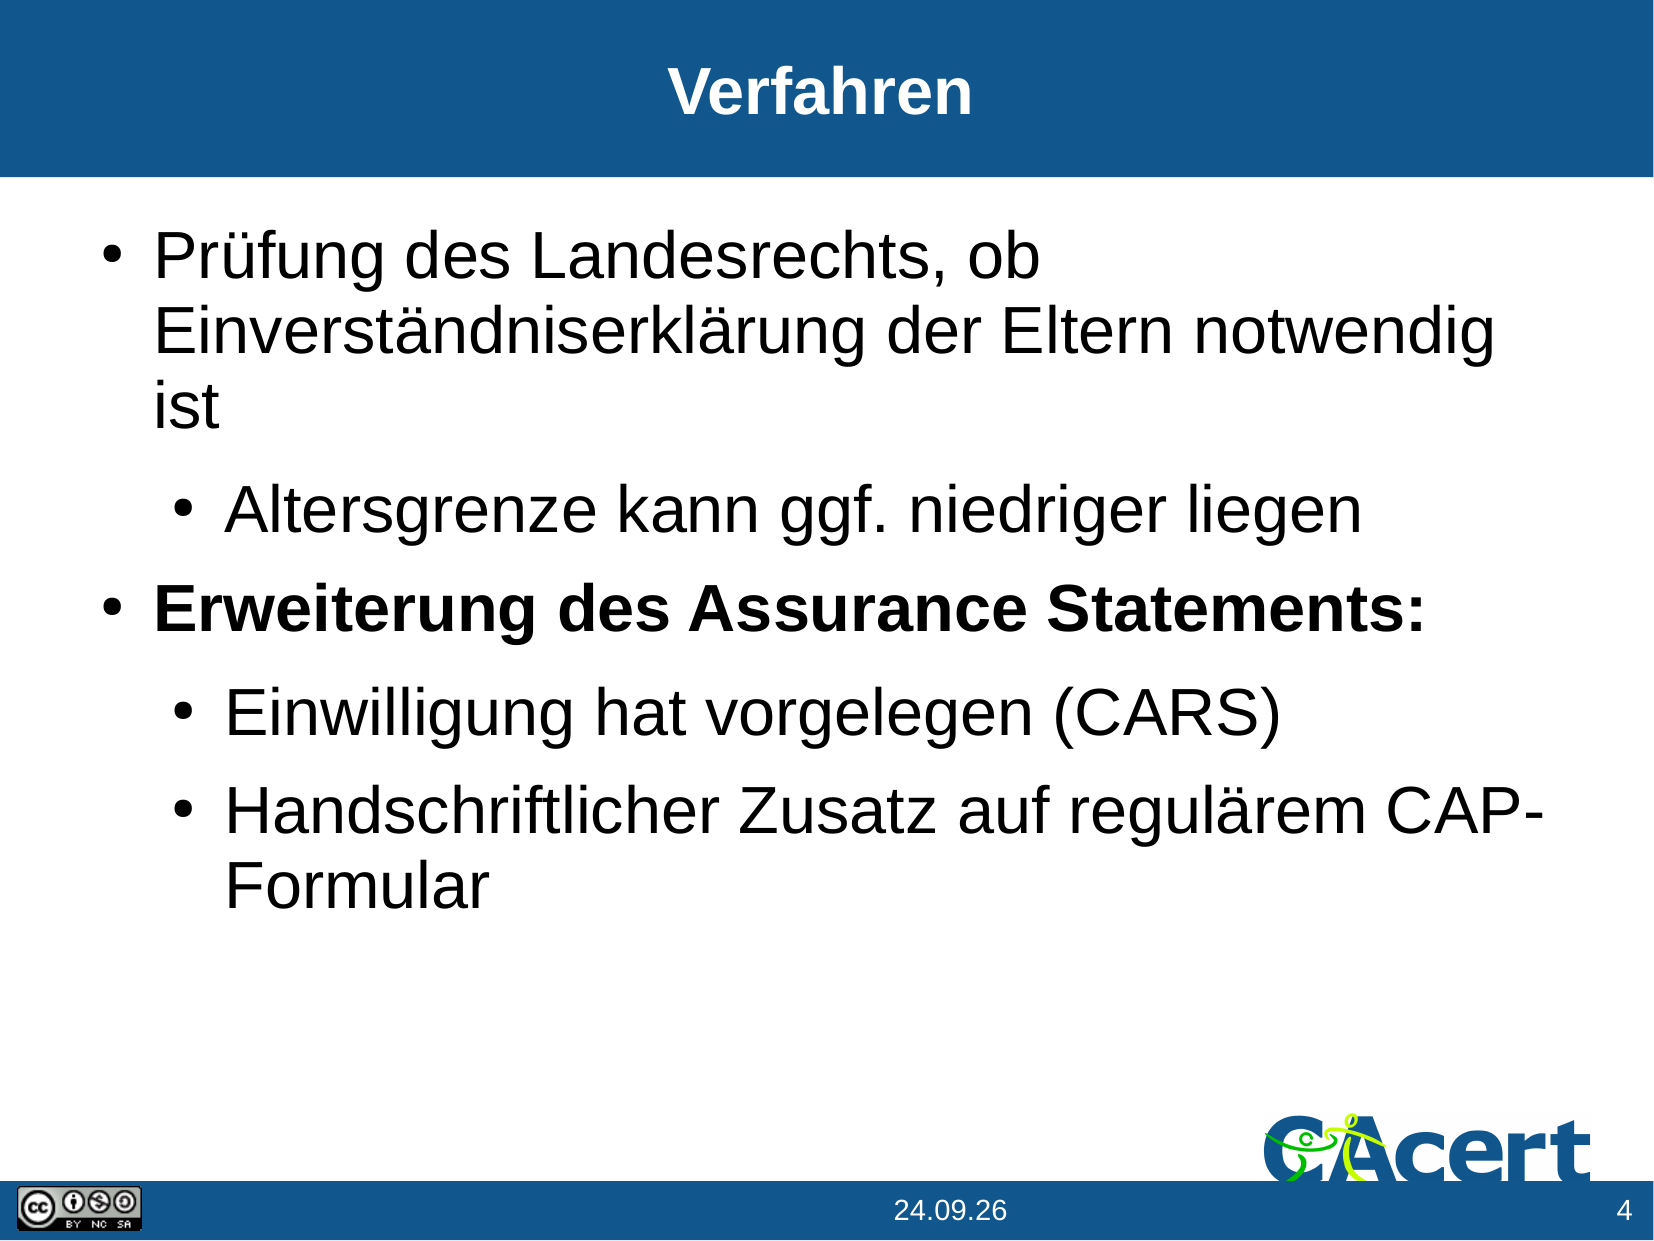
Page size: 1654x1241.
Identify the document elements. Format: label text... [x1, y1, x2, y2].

picture [1263, 1112, 1591, 1181]
list Prüfung des Landesrechts, ob Einverständniserklärung der Eltern notwendig ist Altersgrenze kann ggf. niedriger liegen Erweiterung des Assurance Statements: Einwilligung hat vorgelegen (CARS) Handschriftlicher Zusatz auf regulärem CAP-Formular [82, 218, 1571, 1091]
title Verfahren [76, 17, 1565, 166]
picture [17, 1186, 142, 1231]
